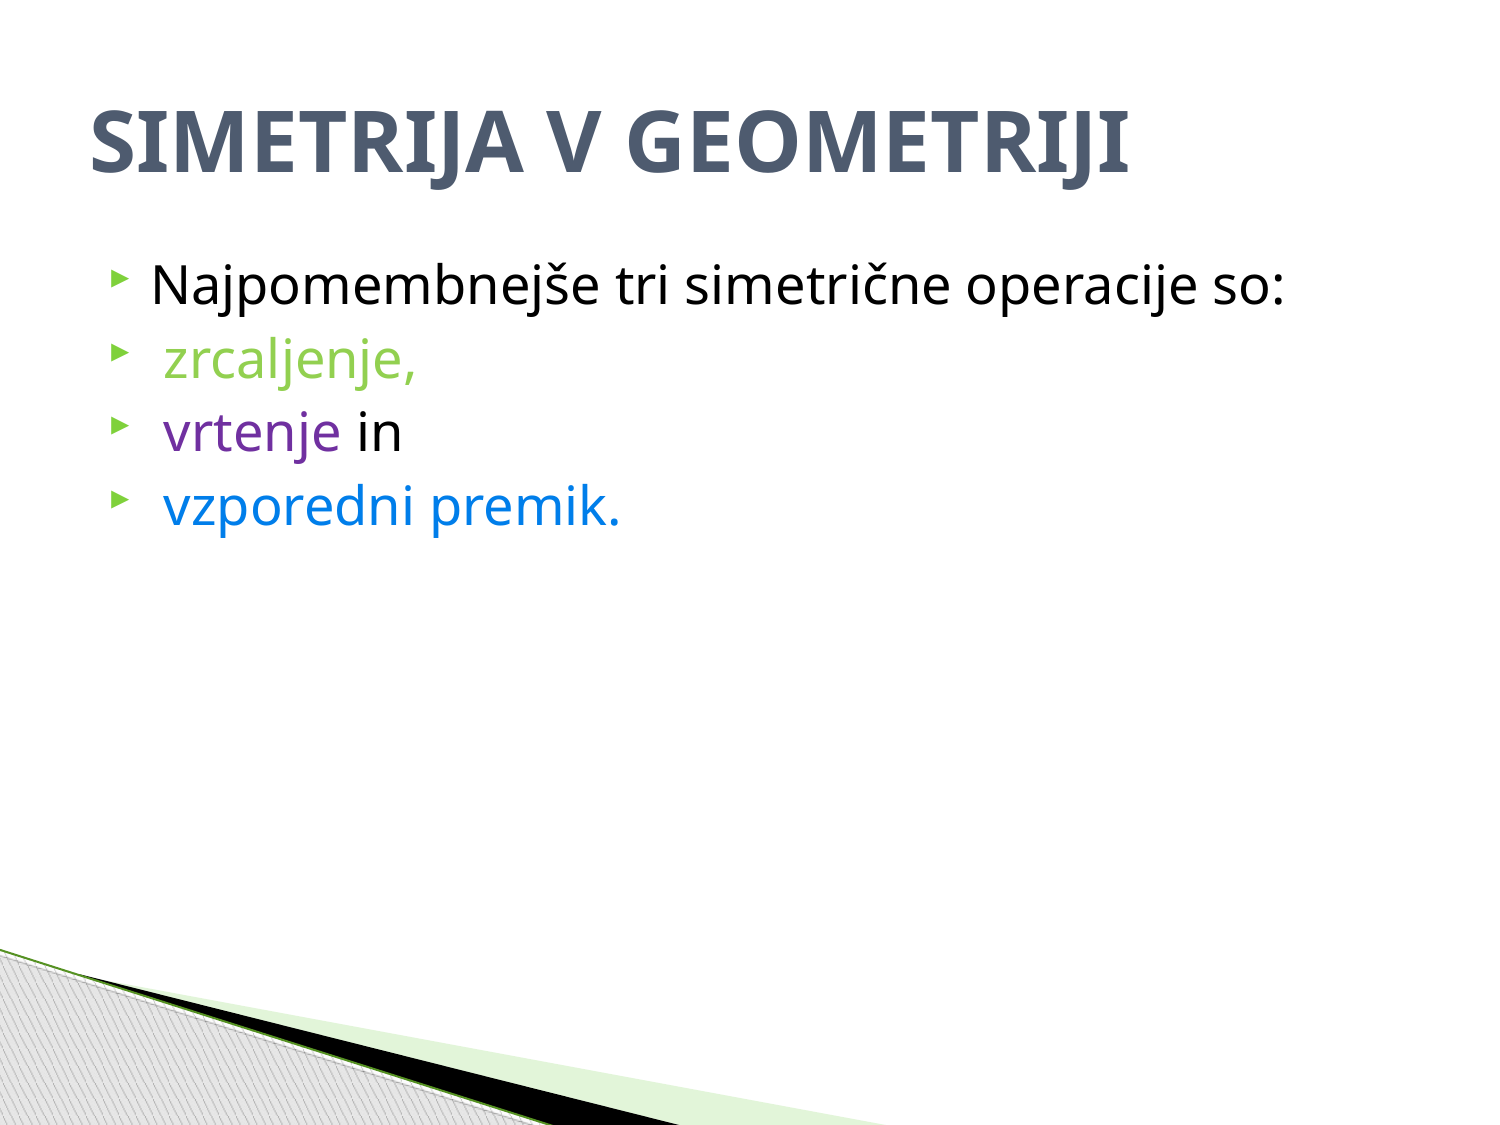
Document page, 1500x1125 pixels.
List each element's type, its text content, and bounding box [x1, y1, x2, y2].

list Najpomembnejše tri simetrične operacije so: zrcaljenje, vrtenje in vzporedni premik. [75, 242, 1425, 986]
title SIMETRIJA V GEOMETRIJI [75, 45, 1425, 233]
